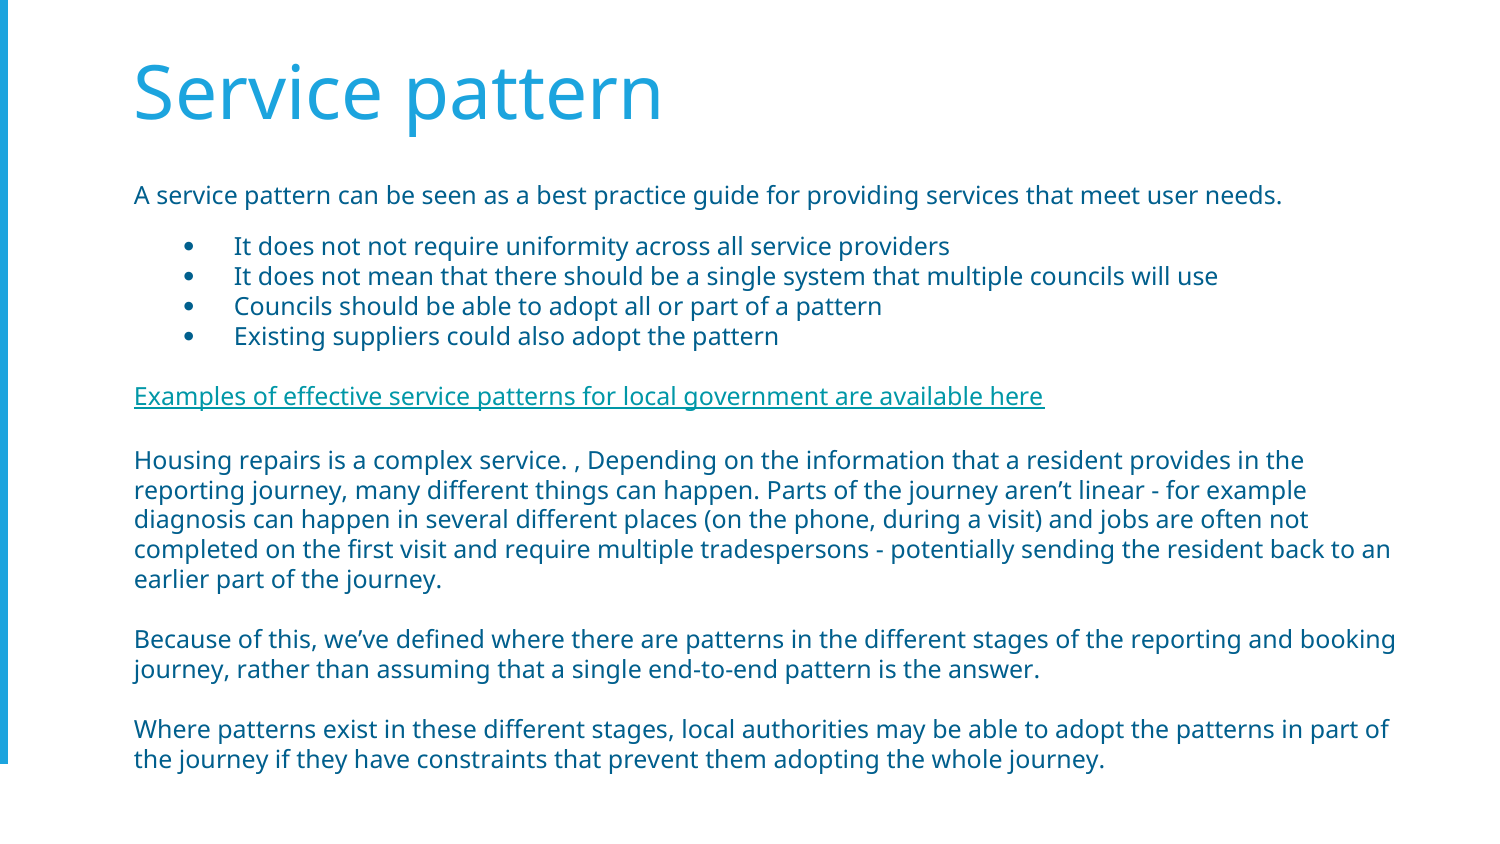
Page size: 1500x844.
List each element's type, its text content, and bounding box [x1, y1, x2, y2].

text_box Service pattern [118, 29, 1328, 127]
text_box A service pattern can be seen as a best practice guide for providing services that meet user needs. It does not not require uniformity across all service providers It does not mean that there should be a single system that multiple councils will use Councils should be able to adopt all or part of a pattern Existing suppliers could also adopt the pattern Examples of effective service patterns for local government are available here Housing repairs is a complex service. , Depending on the information that a resident provides in the reporting journey, many different things can happen. Parts of the journey aren’t linear - for example diagnosis can happen in several different places (on the phone, during a visit) and jobs are often not completed on the first visit and require multiple tradespersons - potentially sending the resident back to an earlier part of the journey. Because of this, we’ve defined where there are patterns in the different stages of the reporting and booking journey, rather than assuming that a single end-to-end pattern is the answer. Where patterns exist in these different stages, local authorities may be able to adopt the patterns in part of the journey if they have constraints that prevent them adopting the whole journey. [118, 160, 1436, 634]
